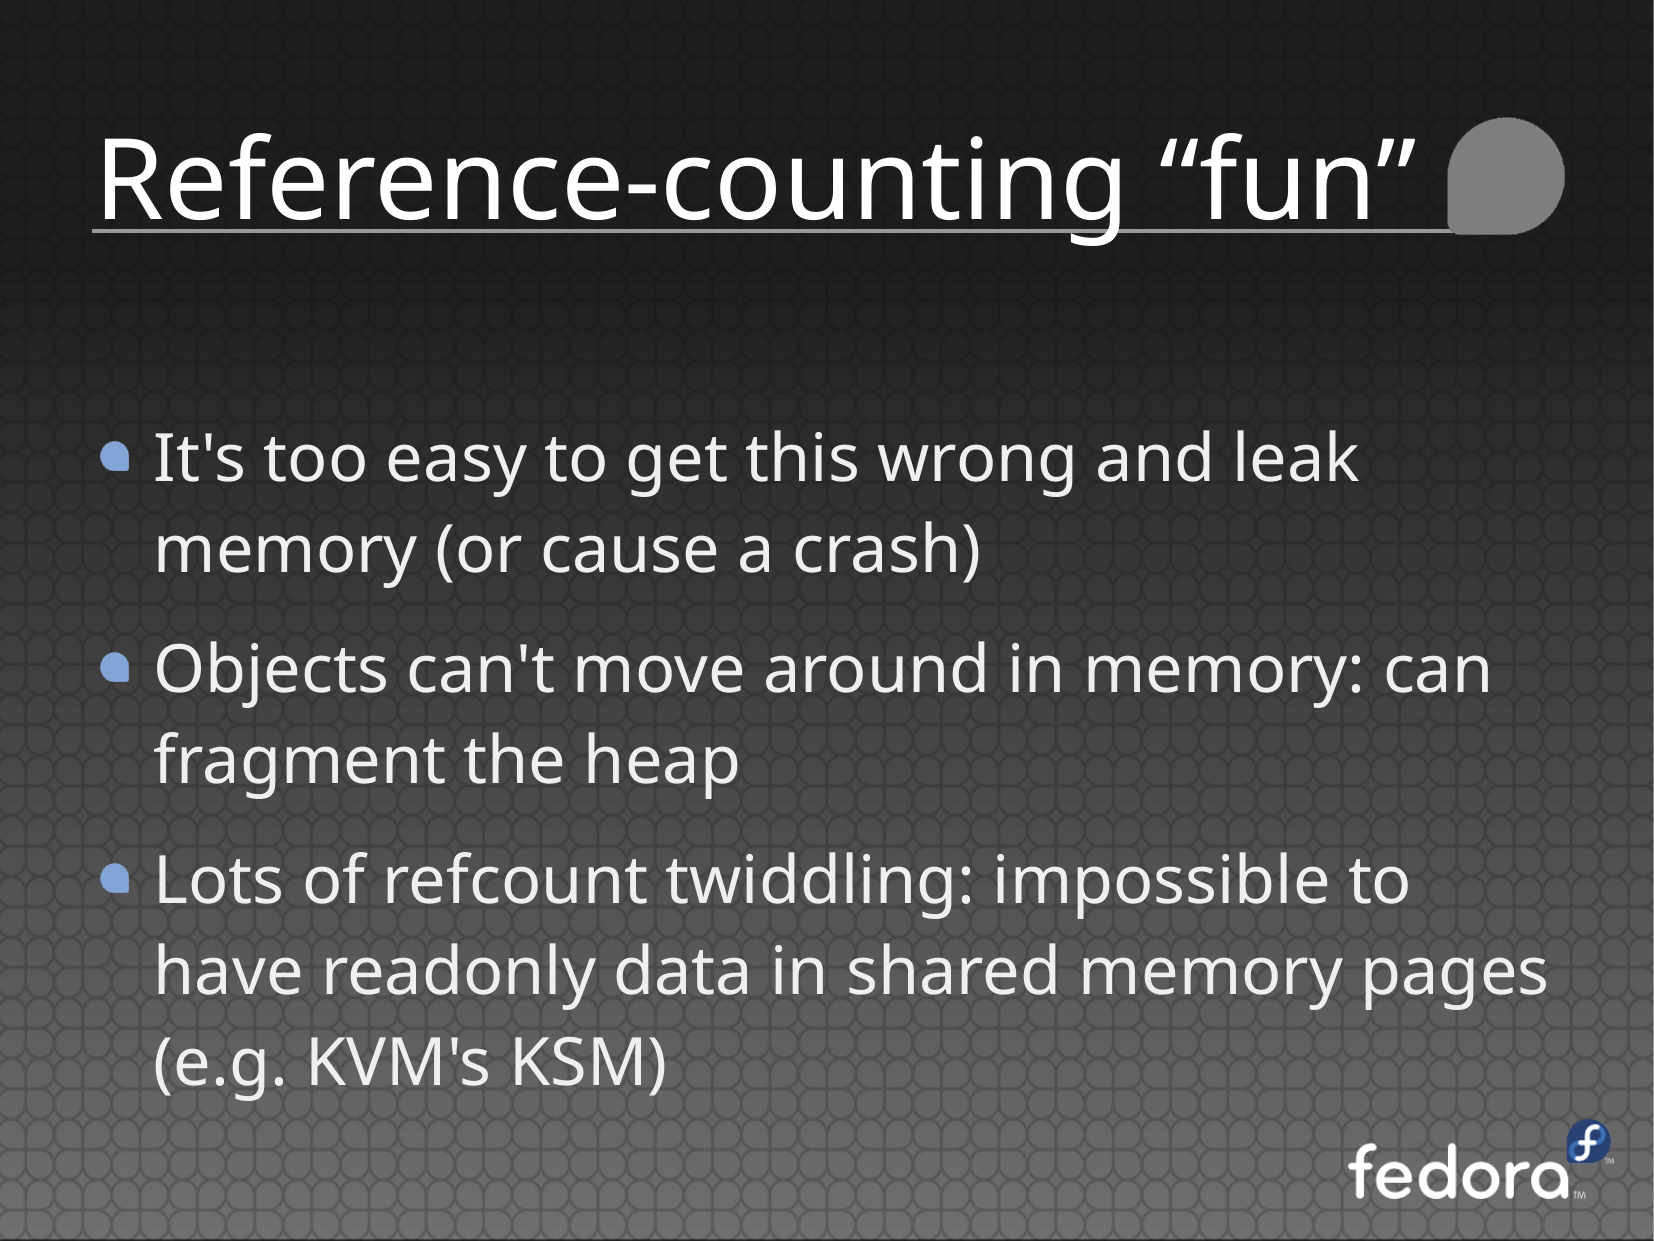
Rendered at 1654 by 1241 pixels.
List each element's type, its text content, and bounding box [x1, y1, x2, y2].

picture [0, 0, 1654, 1241]
title Reference-counting “fun” [94, 100, 1426, 251]
list It's too easy to get this wrong and leak memory (or cause a crash) Objects can't move around in memory: can fragment the heap Lots of refcount twiddling: impossible to have readonly data in shared memory pages (e.g. KVM's KSM) [82, 290, 1571, 1094]
